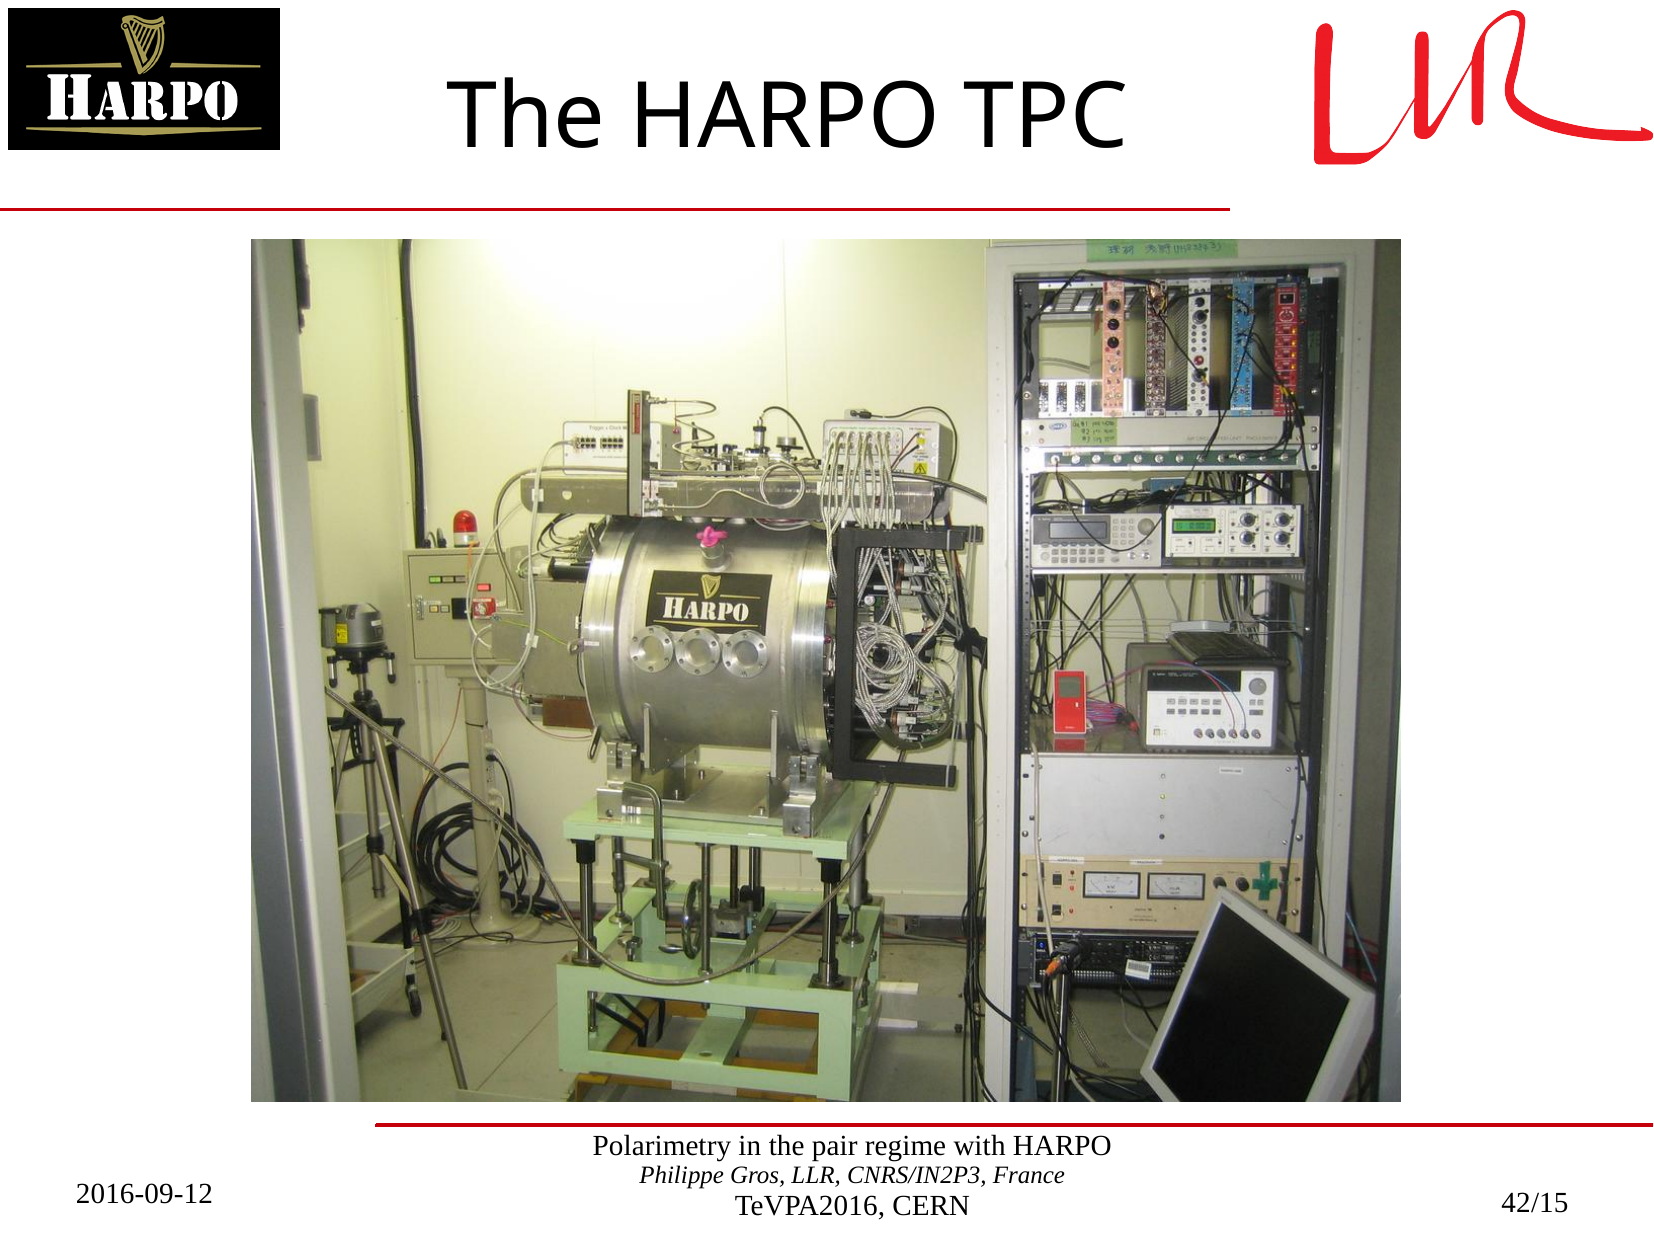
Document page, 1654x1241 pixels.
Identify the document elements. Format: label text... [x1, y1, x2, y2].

picture [8, 8, 280, 150]
picture [1314, 10, 1653, 165]
title The HARPO TPC [284, 14, 1290, 210]
picture [251, 239, 1401, 1102]
